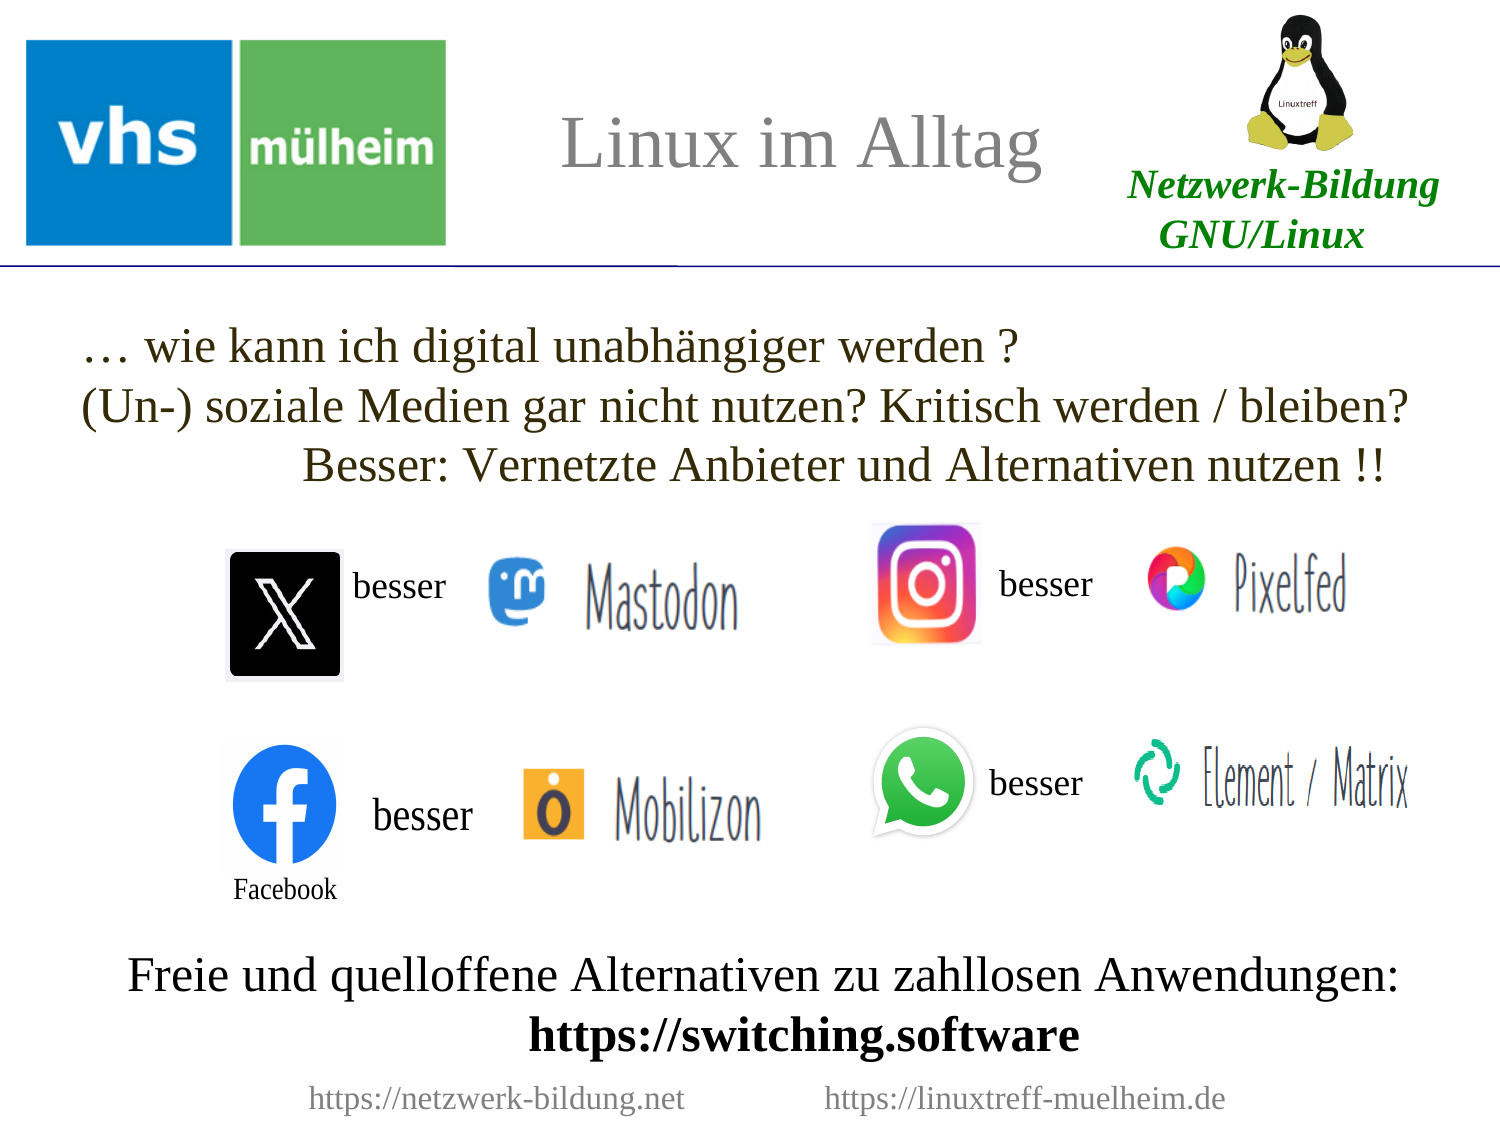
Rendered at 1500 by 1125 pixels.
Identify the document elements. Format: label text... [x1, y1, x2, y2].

picture [870, 519, 982, 653]
picture [1130, 525, 1372, 636]
picture [864, 718, 983, 847]
picture [225, 549, 344, 682]
picture [112, 936, 1497, 1070]
text_box … wie kann ich digital unabhängiger werden ? (Un-) soziale Medien gar nicht nutzen? Kritisch werden / bleiben? Besser: Vernetzte Anbieter und Alternativen nutzen !! [67, 307, 1458, 501]
text_box besser [344, 555, 463, 627]
text_box https://netzwerk-bildung.net https://linuxtreff-muelheim.de [34, 1070, 1500, 1125]
text_box Netzwerk-Bildung GNU/Linux [1112, 151, 1467, 267]
picture [463, 540, 761, 659]
picture [14, 32, 461, 254]
text_box Linux im Alltag [525, 88, 1079, 195]
text_box besser [999, 560, 1129, 621]
picture [219, 738, 782, 914]
picture [1115, 719, 1424, 833]
text_box besser [989, 759, 1115, 820]
picture [1246, 13, 1353, 152]
